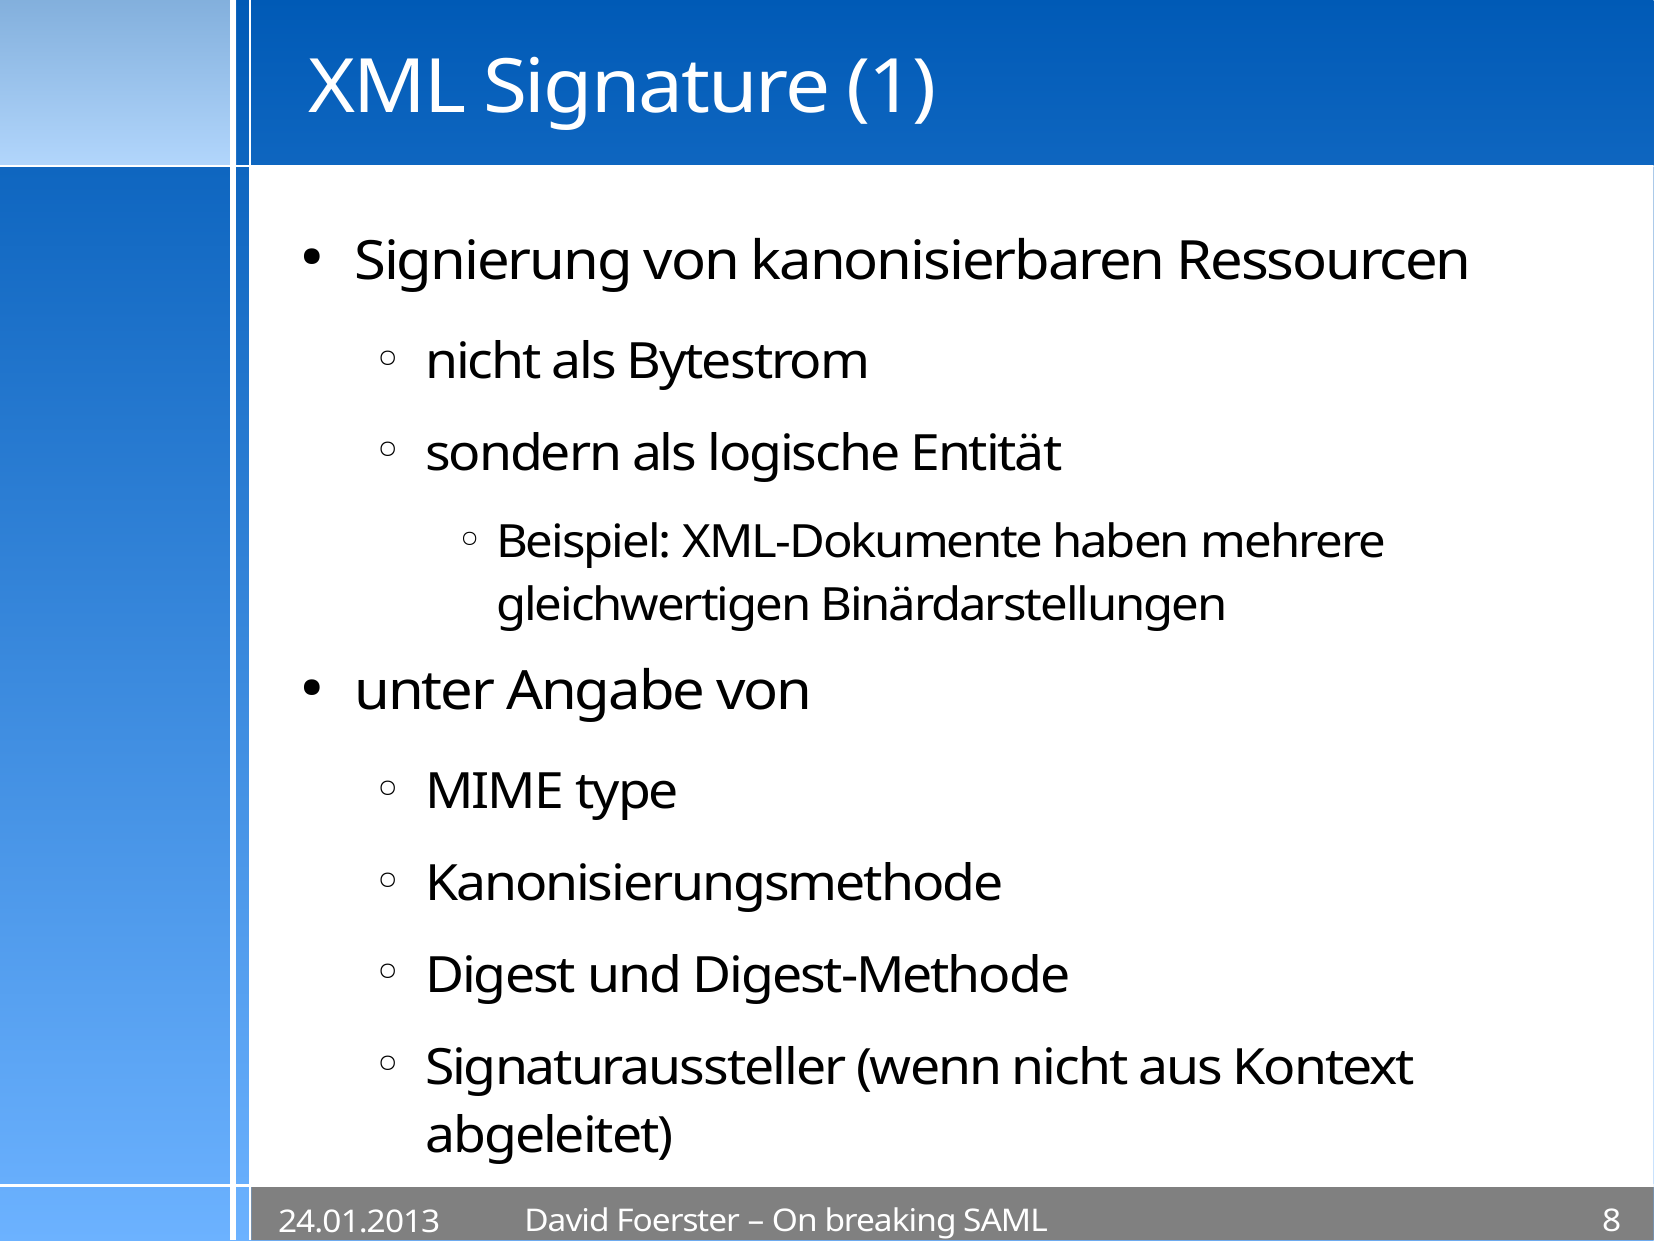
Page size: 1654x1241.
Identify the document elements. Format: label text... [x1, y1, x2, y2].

title XML Signature (1) [273, 0, 1499, 167]
list Signierung von kanonisierbaren Ressourcen nicht als Bytestrom sondern als logische Entität Beispiel: XML-Dokumente haben mehrere gleichwertigen Binärdarstellungen unter Angabe von MIME type Kanonisierungsmethode Digest und Digest-Methode Signaturaussteller (wenn nicht aus Kontext abgeleitet) [283, 221, 1539, 1096]
